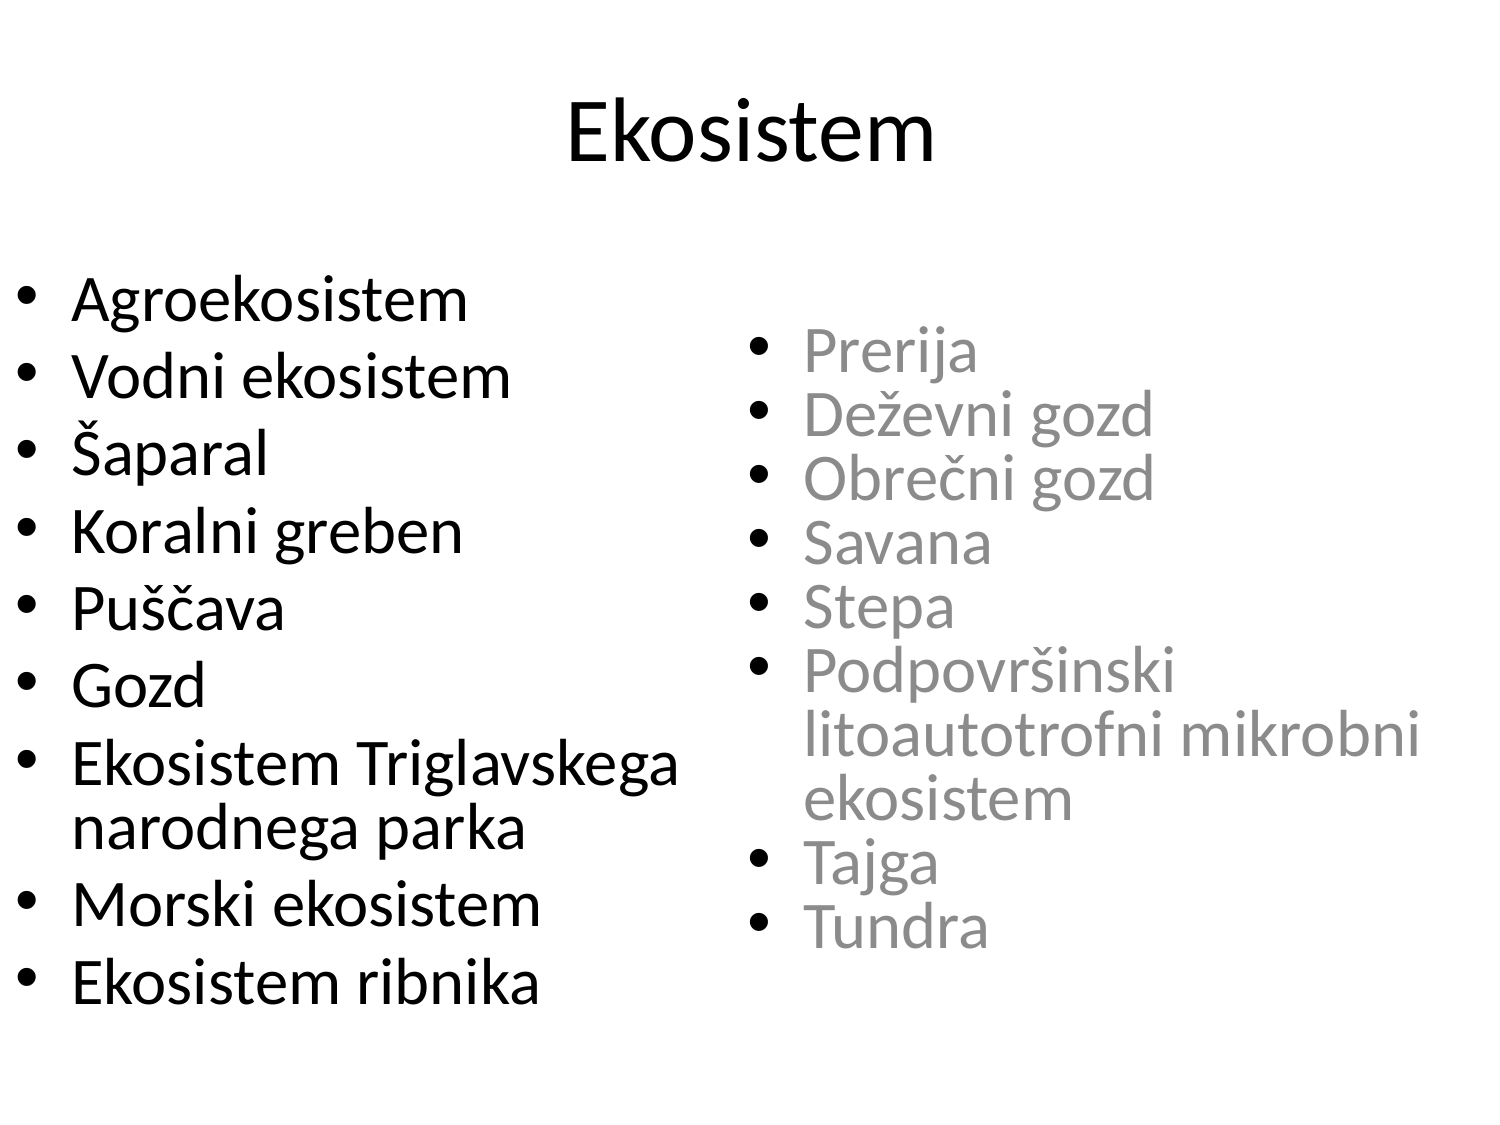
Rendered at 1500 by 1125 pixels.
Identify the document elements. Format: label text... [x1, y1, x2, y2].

list Prerija Deževni gozd Obrečni gozd Savana Stepa Podpovršinski litoautotrofni mikrobni ekosistem Tajga Tundra [732, 267, 1500, 1099]
list Agroekosistem Vodni ekosistem Šaparal Koralni greben Puščava Gozd Ekosistem Triglavskega narodnega parka Morski ekosistem Ekosistem ribnika [0, 262, 738, 1083]
title Ekosistem [76, 31, 1427, 219]
